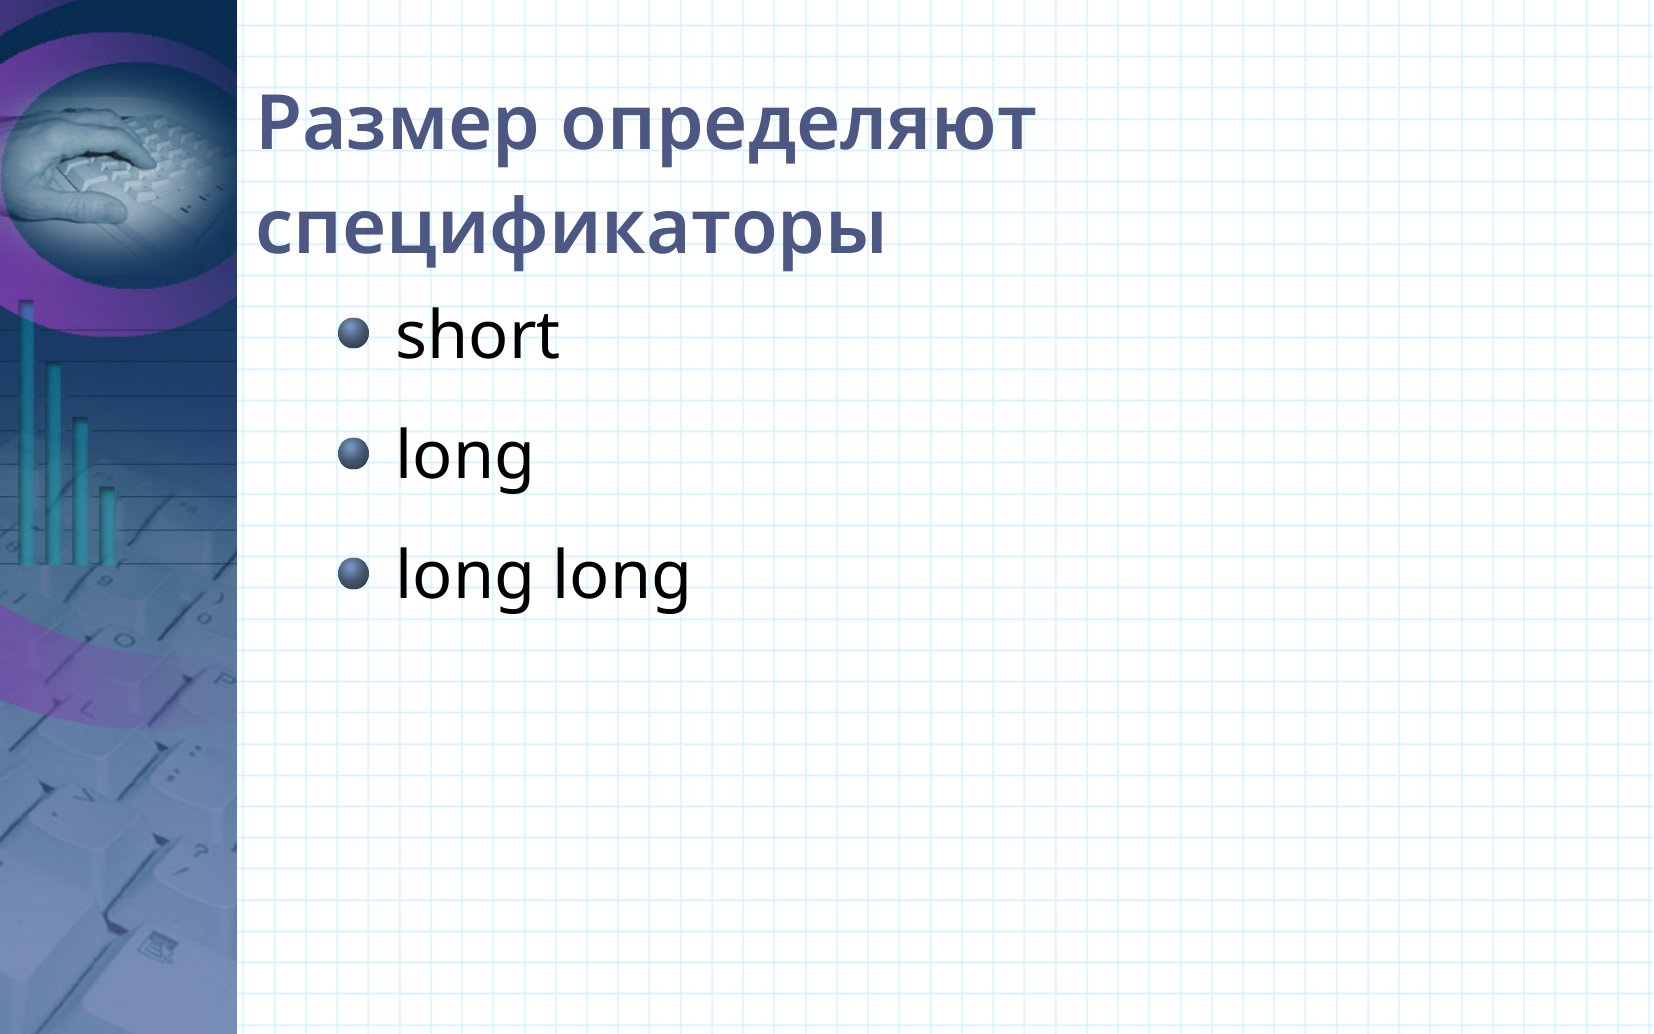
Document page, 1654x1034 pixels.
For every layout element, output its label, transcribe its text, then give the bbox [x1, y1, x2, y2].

title Размер определяют спецификаторы [254, 85, 1640, 259]
picture [0, 0, 1654, 1034]
list short long long long [254, 287, 1640, 887]
